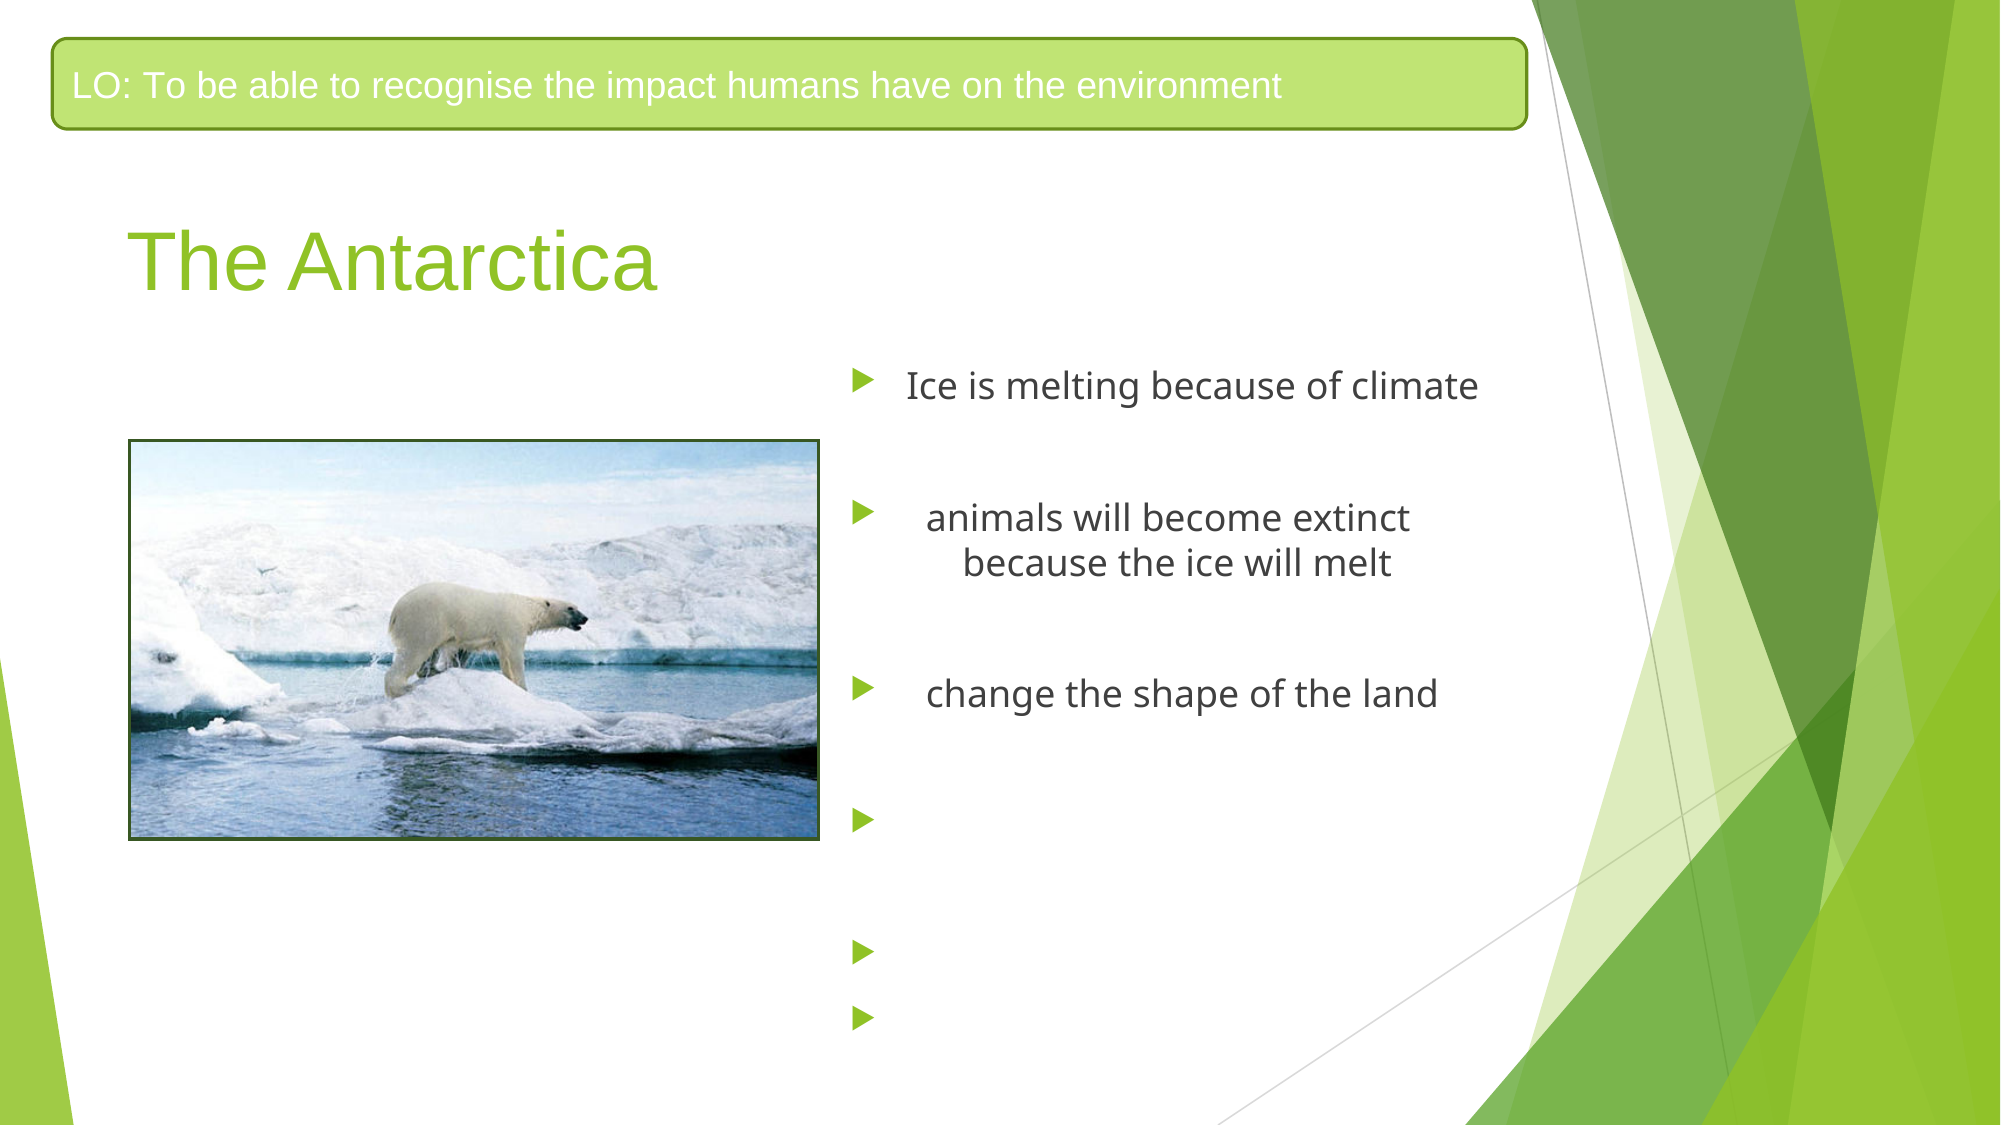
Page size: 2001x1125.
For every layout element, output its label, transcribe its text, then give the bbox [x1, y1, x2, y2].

text_box LO: To be able to recognise the impact humans have on the environment [52, 38, 1527, 130]
picture [130, 441, 818, 838]
title The Antarctica [111, 126, 1522, 317]
list Ice is melting because of climate animals will become extinct because the ice will melt change the shape of the land [834, 354, 1522, 992]
